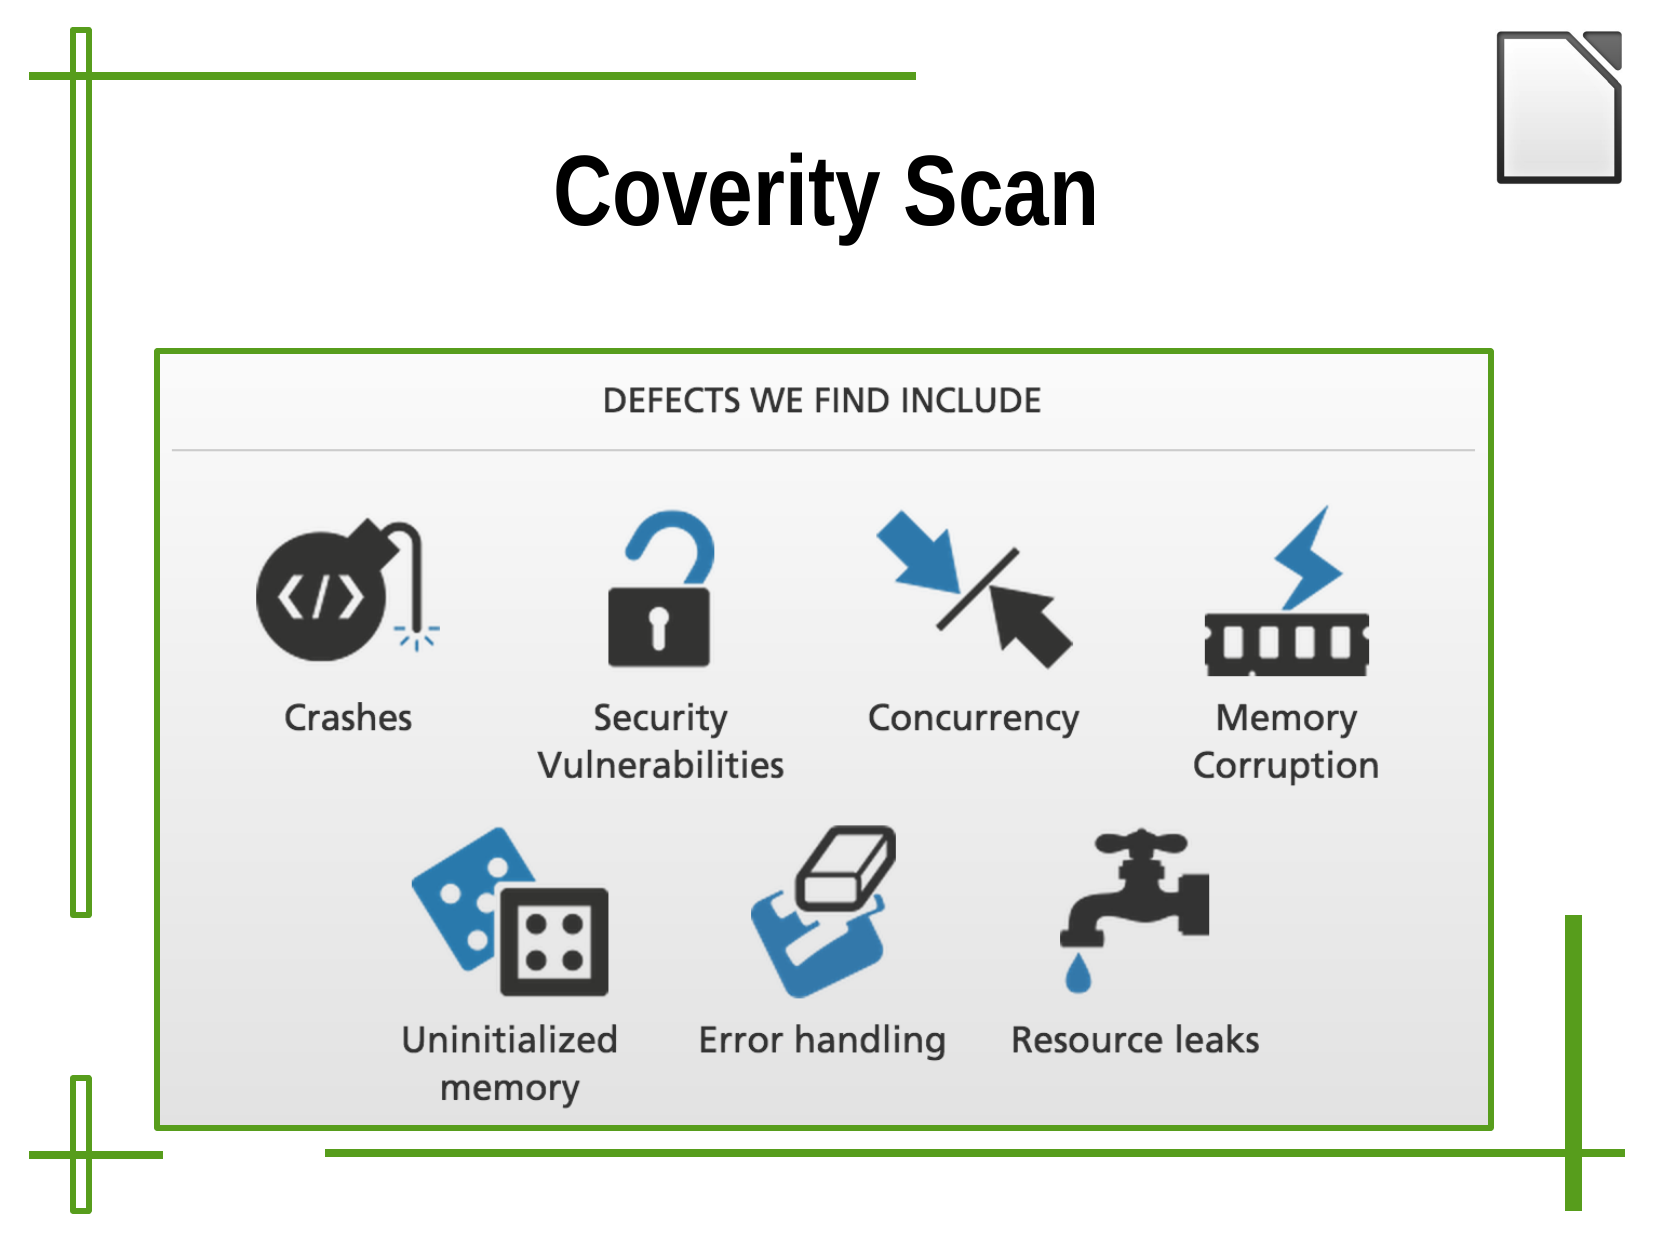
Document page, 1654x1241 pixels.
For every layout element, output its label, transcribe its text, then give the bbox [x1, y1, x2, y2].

title Coverity Scan [118, 118, 1536, 260]
picture [159, 354, 1488, 1126]
picture [1494, 29, 1624, 186]
